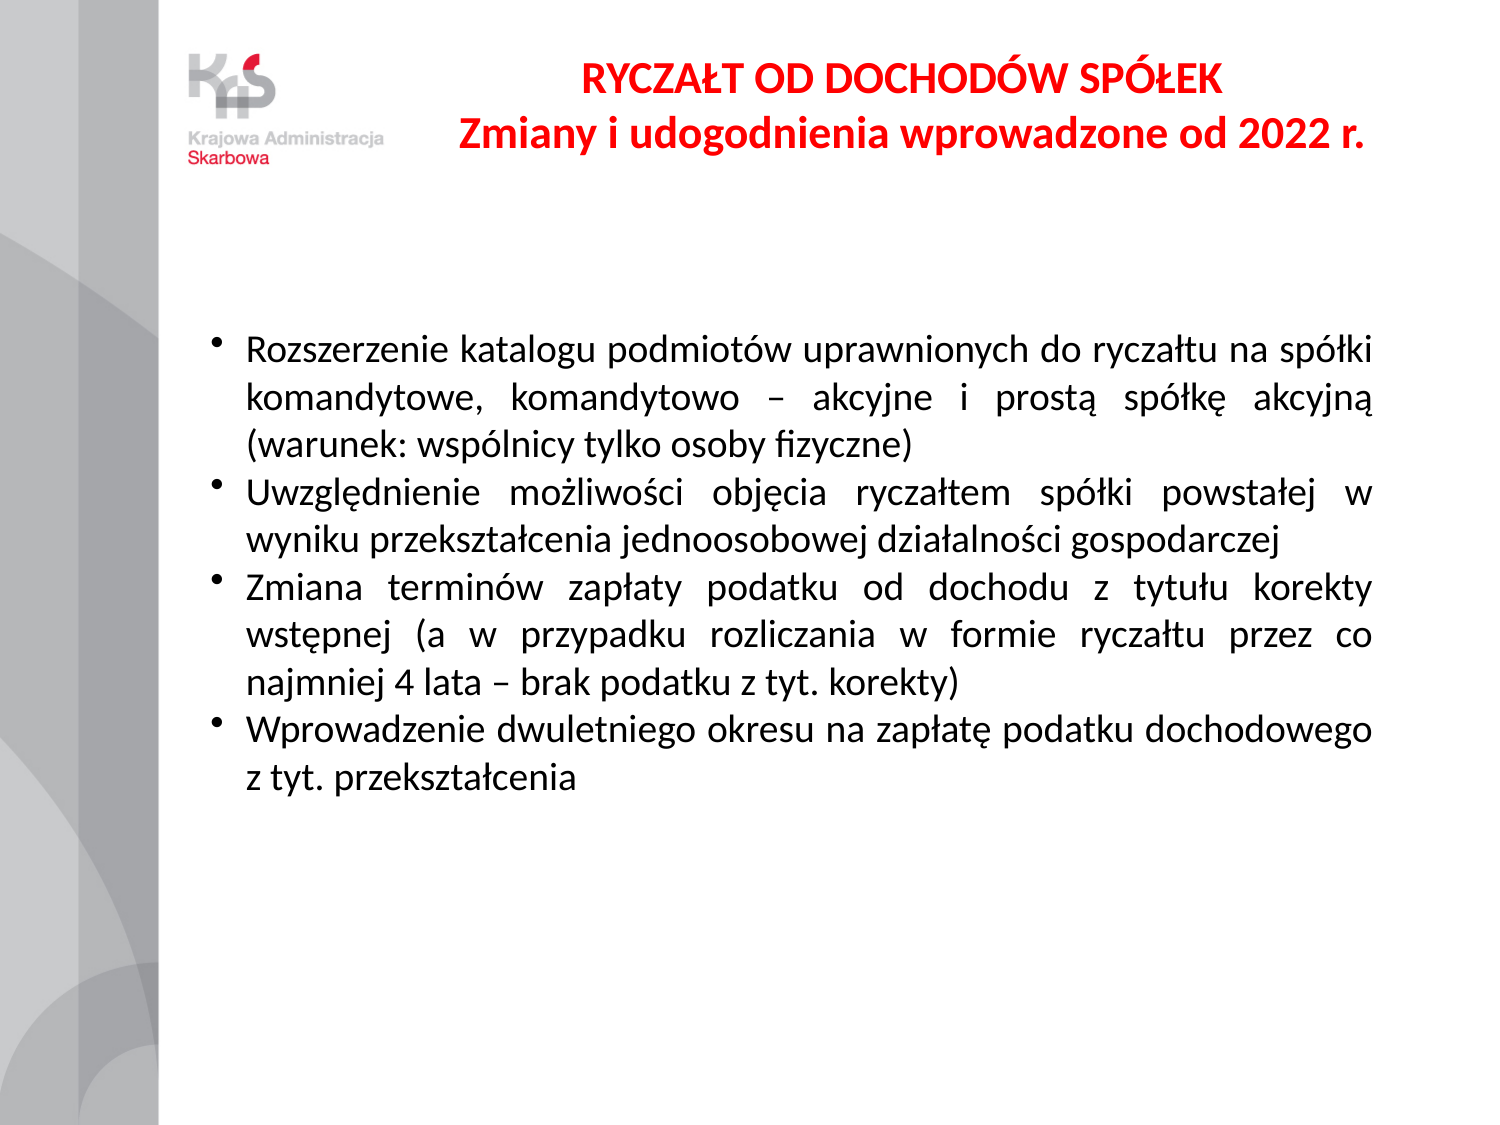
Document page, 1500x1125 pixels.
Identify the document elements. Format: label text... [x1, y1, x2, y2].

picture [0, 0, 1500, 1125]
title RYCZAŁT OD DOCHODÓW SPÓŁEK Zmiany i udogodnienia wprowadzone od 2022 r. [413, 45, 1412, 162]
text_box Rozszerzenie katalogu podmiotów uprawnionych do ryczałtu na spółki komandytowe, komandytowo – akcyjne i prostą spółkę akcyjną (warunek: wspólnicy tylko osoby fizyczne) Uwzględnienie możliwości objęcia ryczałtem spółki powstałej w wyniku przekształcenia jednoosobowej działalności gospodarczej Zmiana terminów zapłaty podatku od dochodu z tytułu korekty wstępnej (a w przypadku rozliczania w formie ryczałtu przez co najmniej 4 lata – brak podatku z tyt. korekty) Wprowadzenie dwuletniego okresu na zapłatę podatku dochodowego z tyt. przekształcenia [195, 270, 1390, 851]
